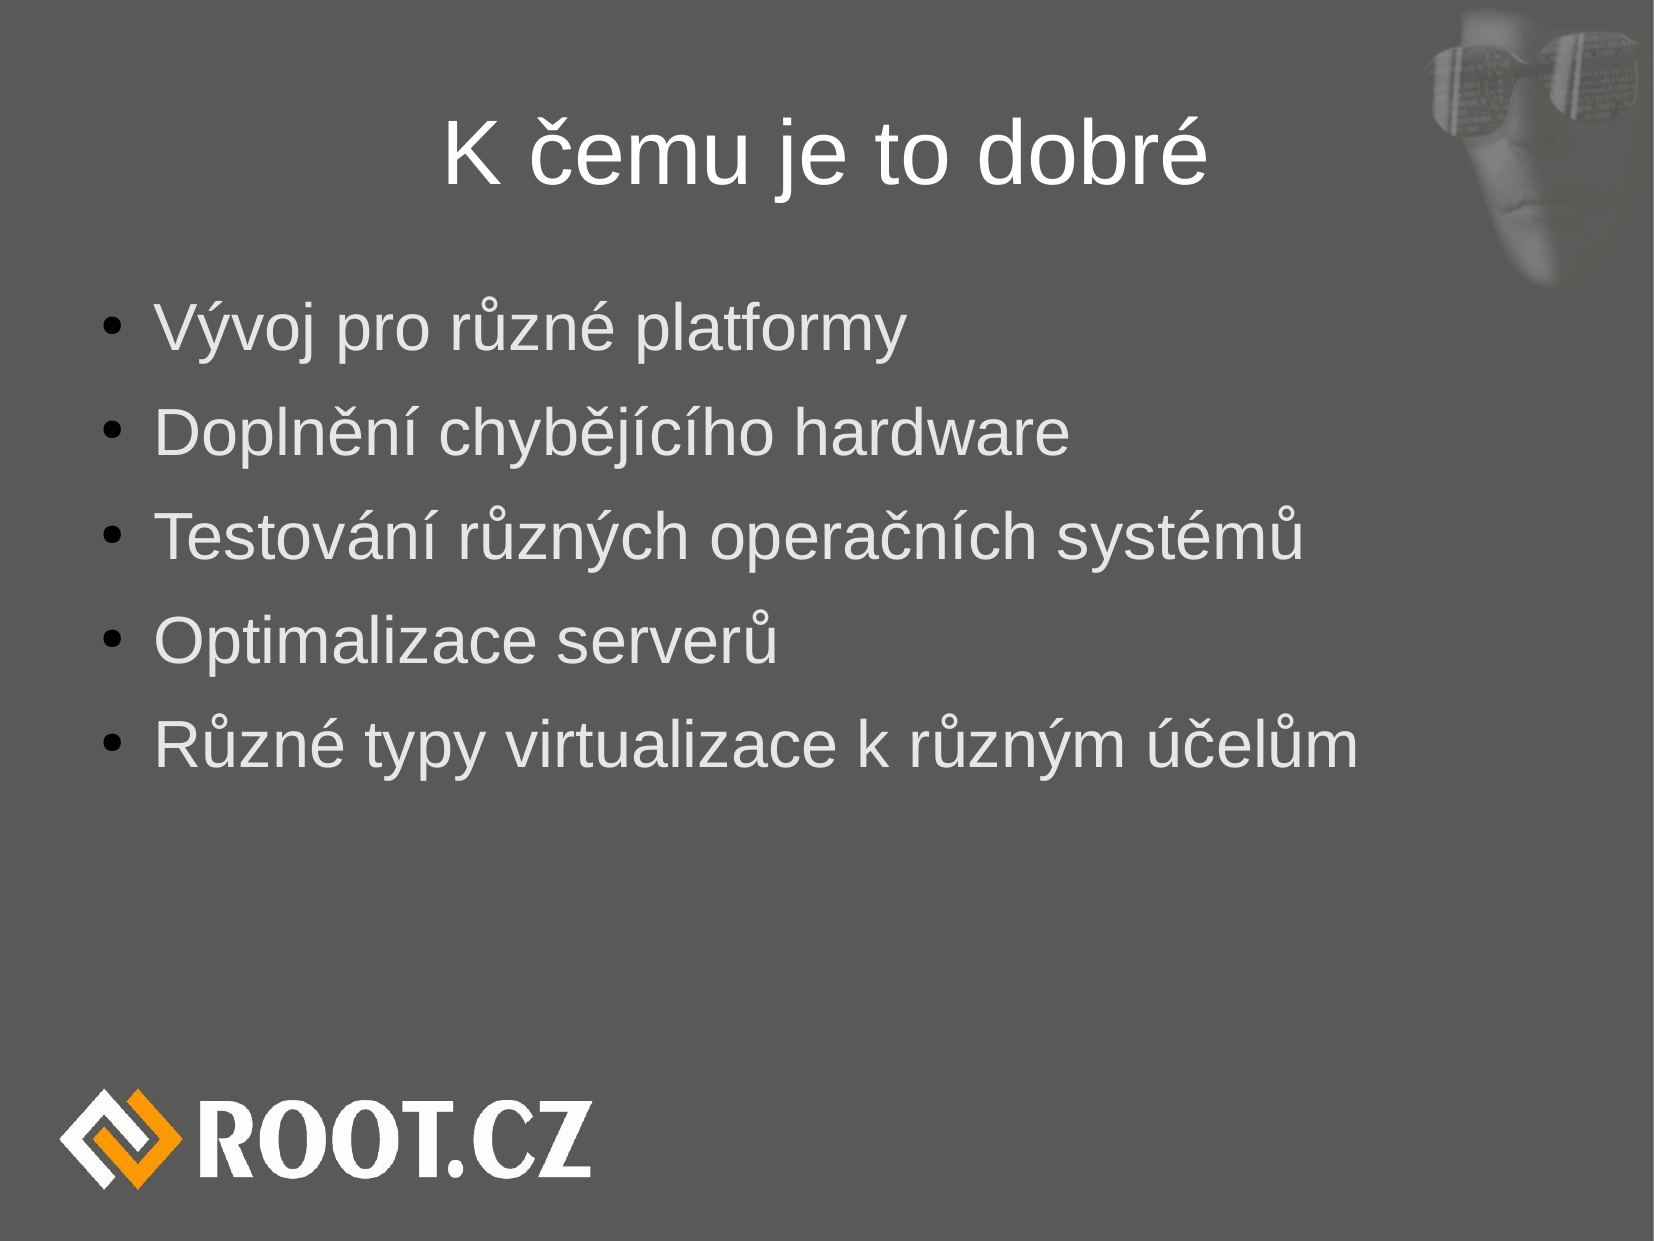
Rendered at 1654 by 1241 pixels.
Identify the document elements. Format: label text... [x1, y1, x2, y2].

title K čemu je to dobré [82, 49, 1571, 257]
picture [0, 0, 1654, 1241]
list Vývoj pro různé platformy Doplnění chybějícího hardware Testování různých operačních systémů Optimalizace serverů Různé typy virtualizace k různým účelům [82, 290, 1571, 1094]
